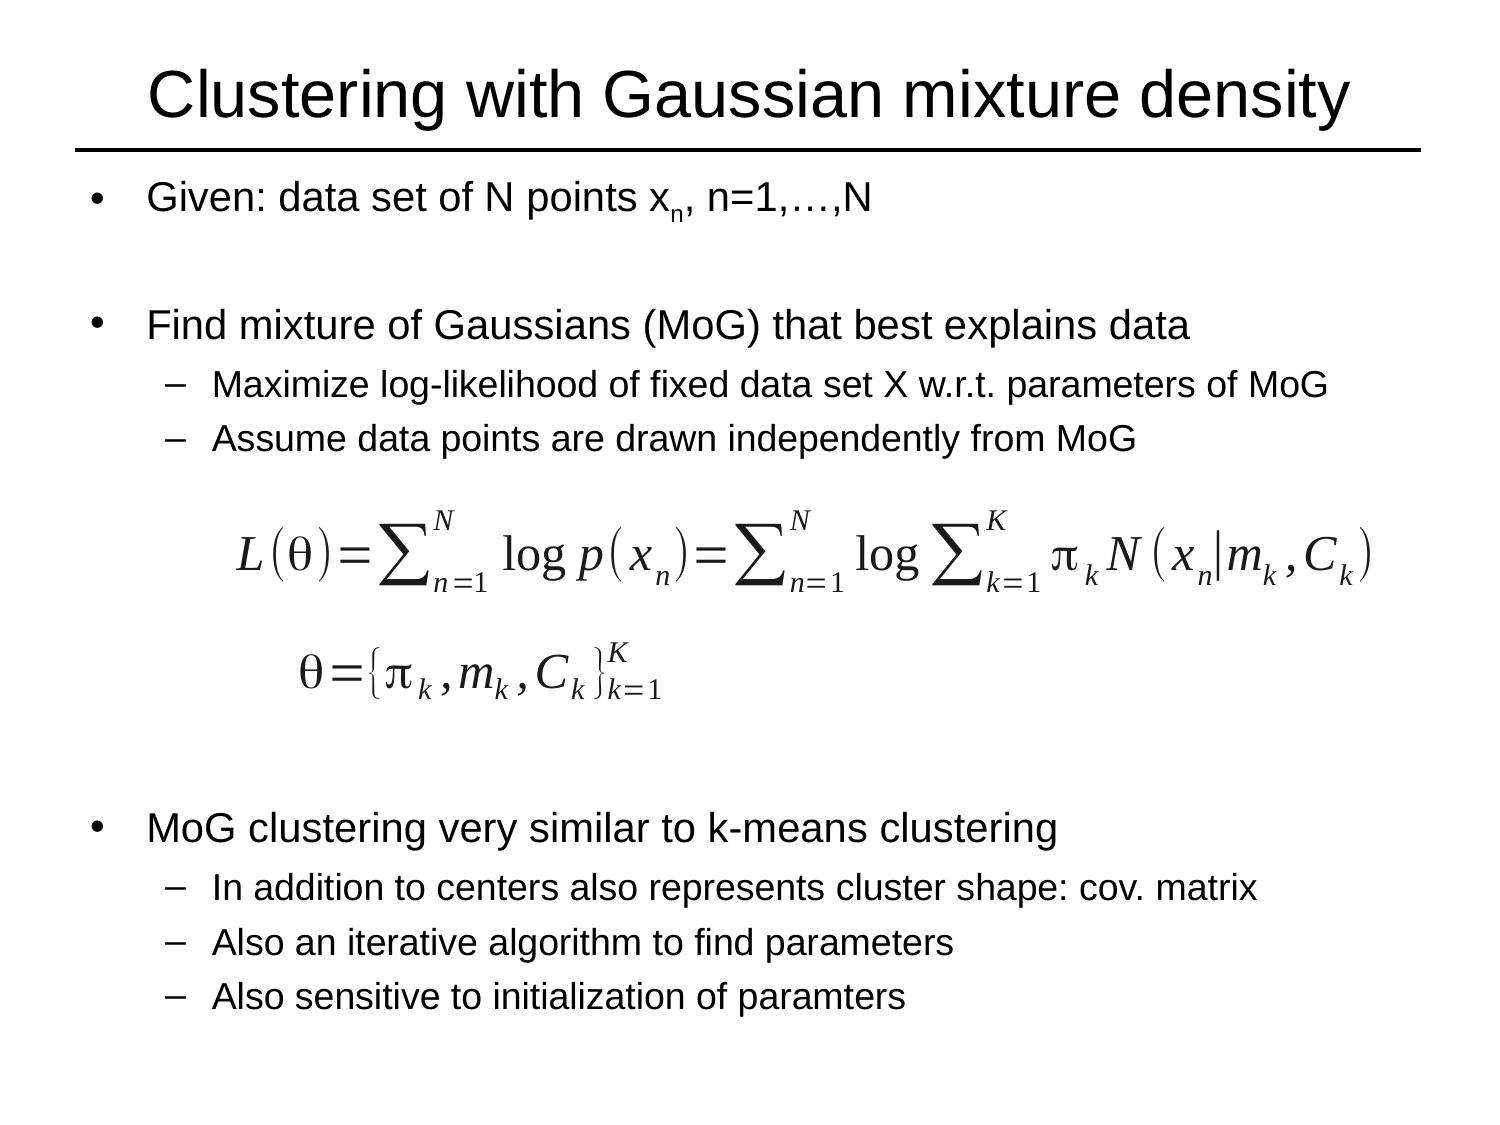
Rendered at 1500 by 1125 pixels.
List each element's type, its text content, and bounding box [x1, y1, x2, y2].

chart [287, 637, 676, 708]
list Given: data set of N points xn, n=1,…,N Find mixture of Gaussians (MoG) that best explains data Maximize log-likelihood of fixed data set X w.r.t. parameters of MoG Assume data points are drawn independently from MoG MoG clustering very similar to k-means clustering In addition to centers also represents cluster shape: cov. matrix Also an iterative algorithm to find parameters Also sensitive to initialization of paramters [75, 162, 1426, 1101]
chart [222, 505, 1388, 601]
title Clustering with Gaussian mixture density [75, 43, 1426, 139]
